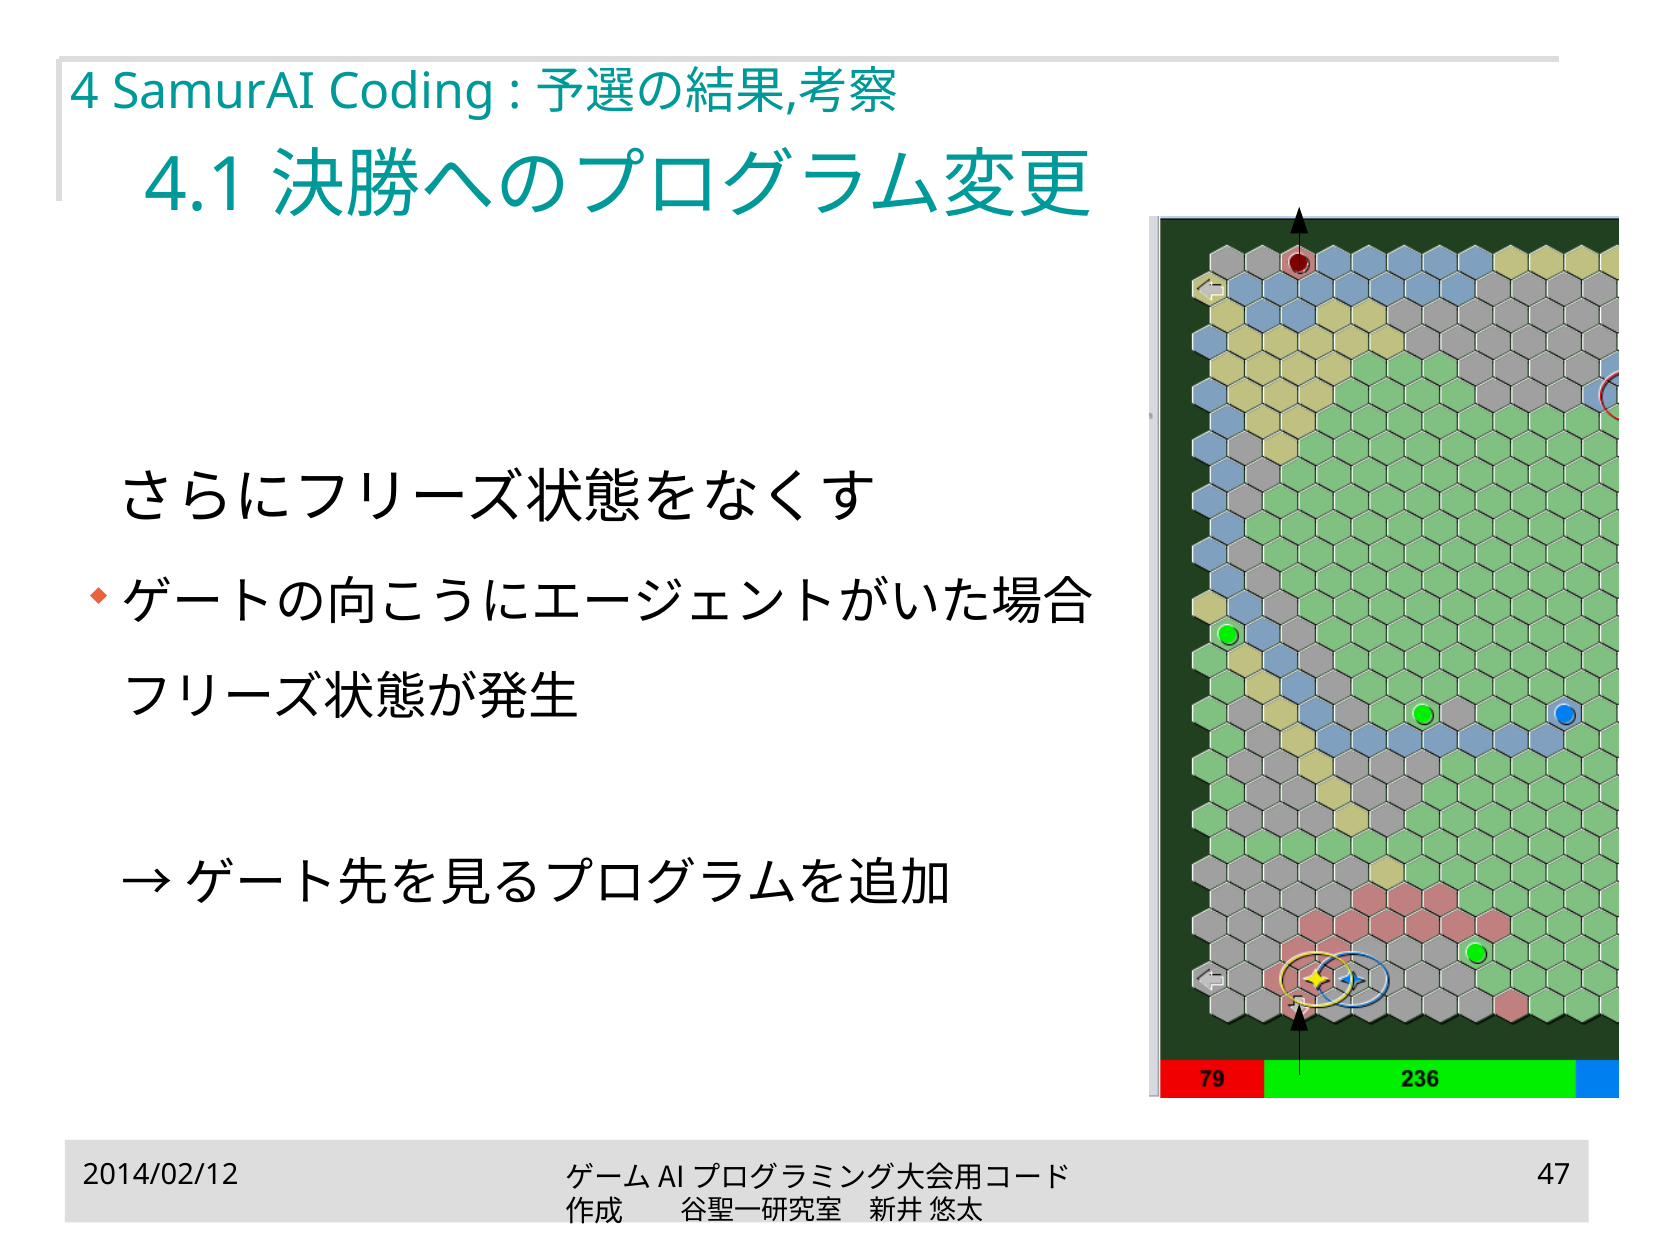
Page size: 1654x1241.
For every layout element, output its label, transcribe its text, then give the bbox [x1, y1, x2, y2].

picture [1149, 216, 1619, 1098]
title 4 SamurAI Coding : 予選の結果,考察 4.1 決勝へのプログラム変更 [70, 79, 1560, 205]
list さらにフリーズ状態をなくす ゲートの向こうにエージェントがいた場合 フリーズ状態が発生 → ゲート先を見るプログラムを追加 [59, 448, 1139, 922]
